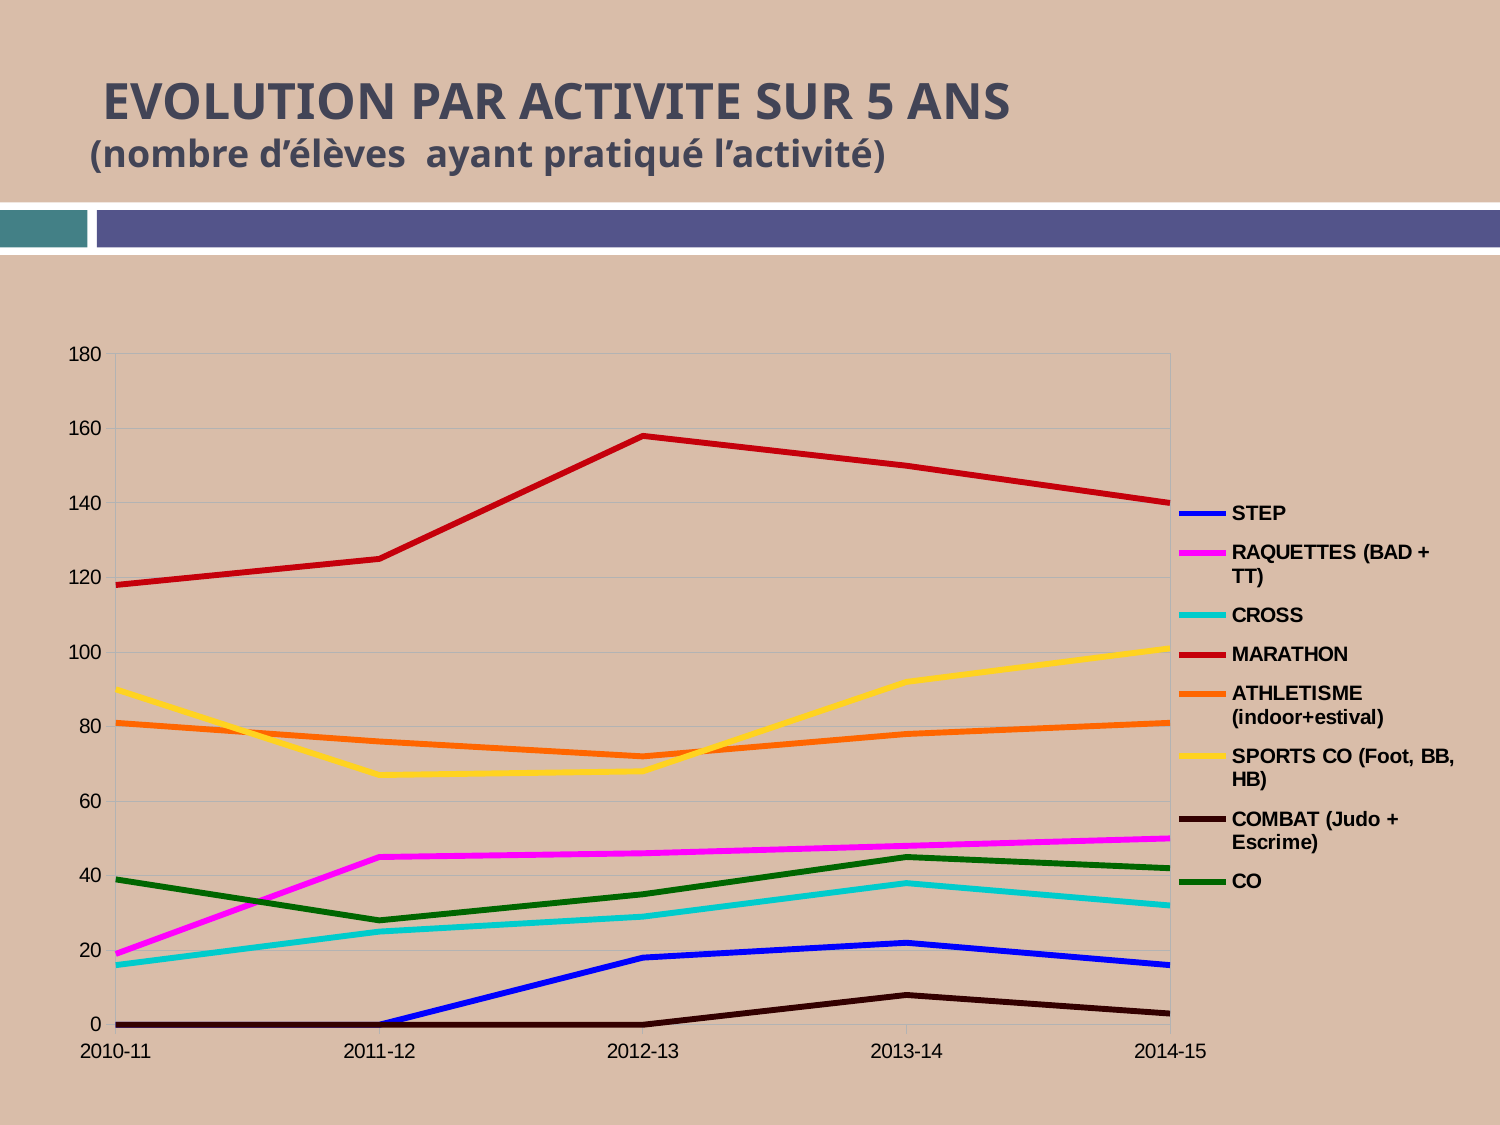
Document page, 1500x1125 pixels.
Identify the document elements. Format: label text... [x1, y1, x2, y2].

chart [12, 266, 1471, 1107]
title EVOLUTION PAR ACTIVITE SUR 5 ANS (nombre d’élèves ayant pratiqué l’activité) [75, 62, 1425, 266]
